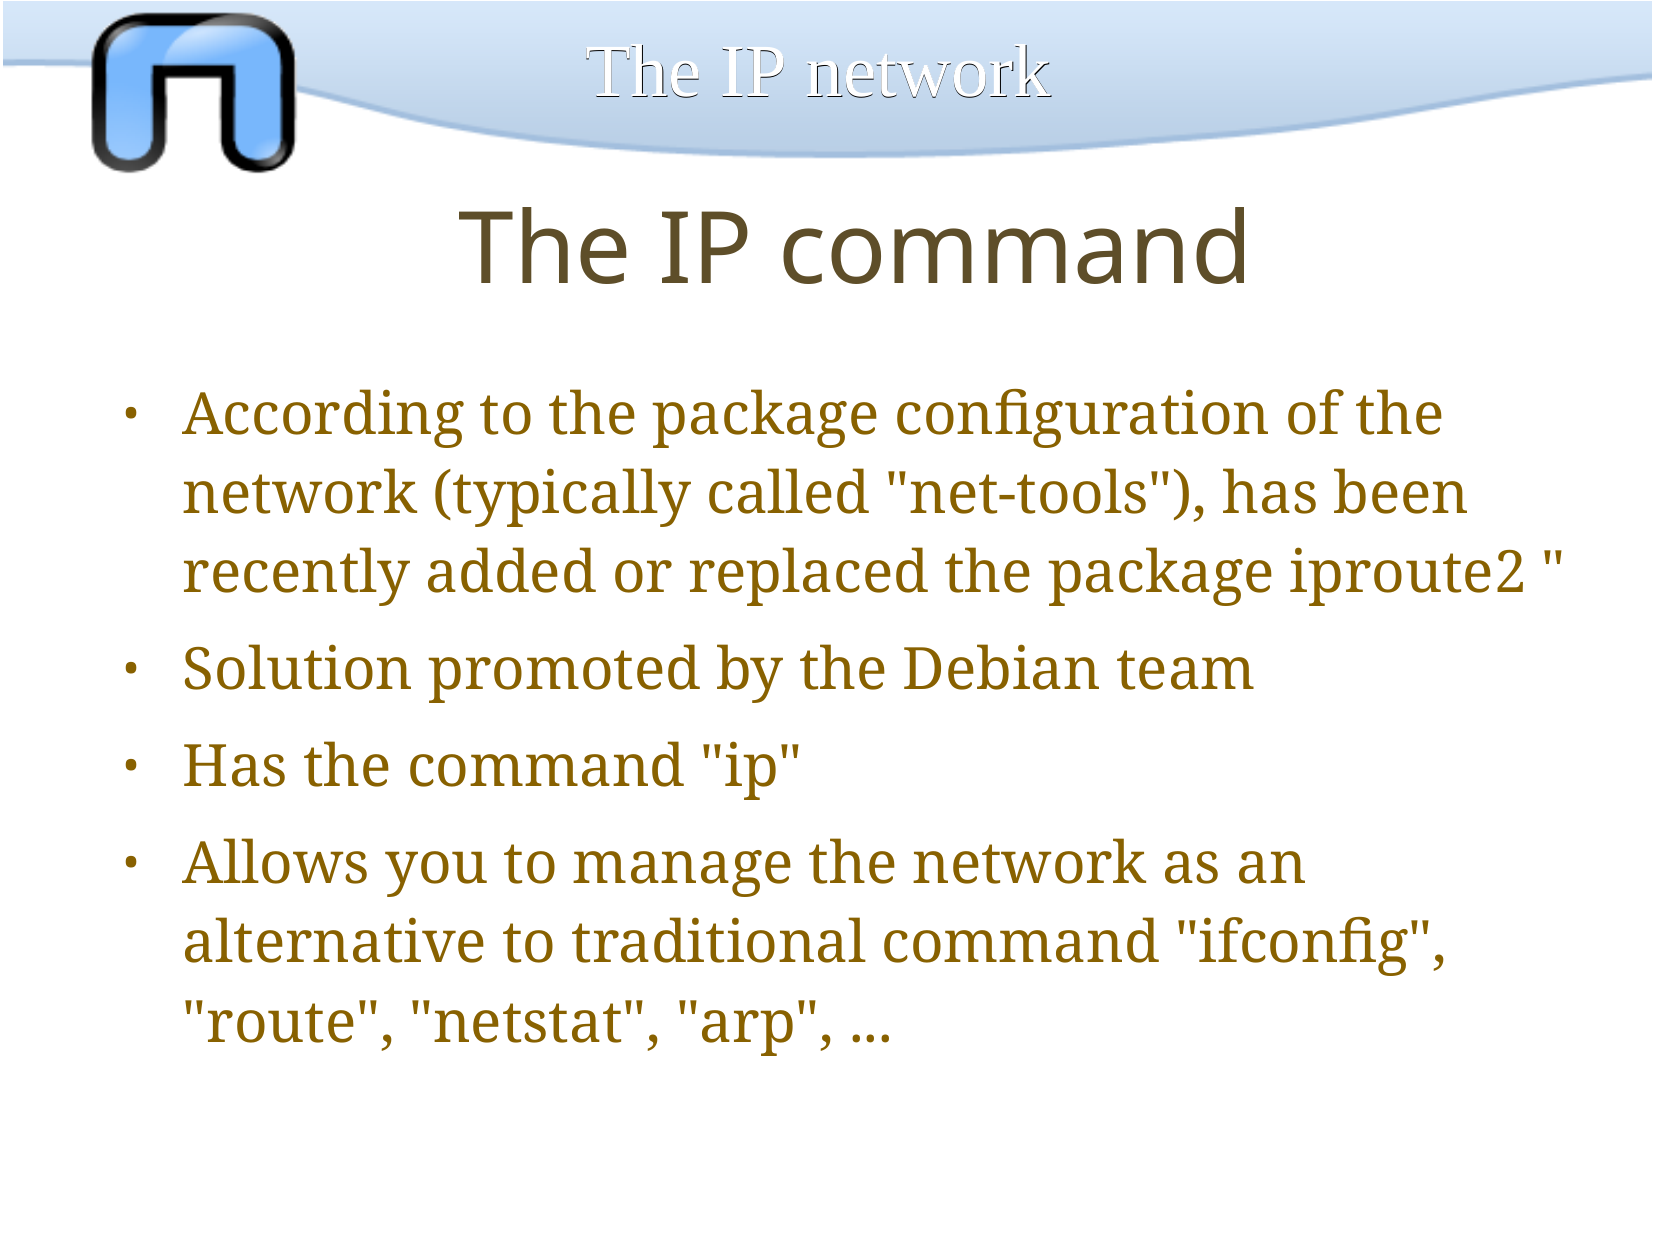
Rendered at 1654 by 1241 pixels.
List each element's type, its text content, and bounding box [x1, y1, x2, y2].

title The IP command [147, 82, 1565, 408]
picture [0, 0, 1654, 1241]
text_box The IP network [573, 29, 1063, 82]
list According to the package configuration of the network (typically called "net-tools"), has been recently added or replaced the package iproute2 " Solution promoted by the Debian team Has the command "ip" Allows you to manage the network as an alternative to traditional command "ifconfig", "route", "netstat", "arp", ... [88, 371, 1625, 1241]
